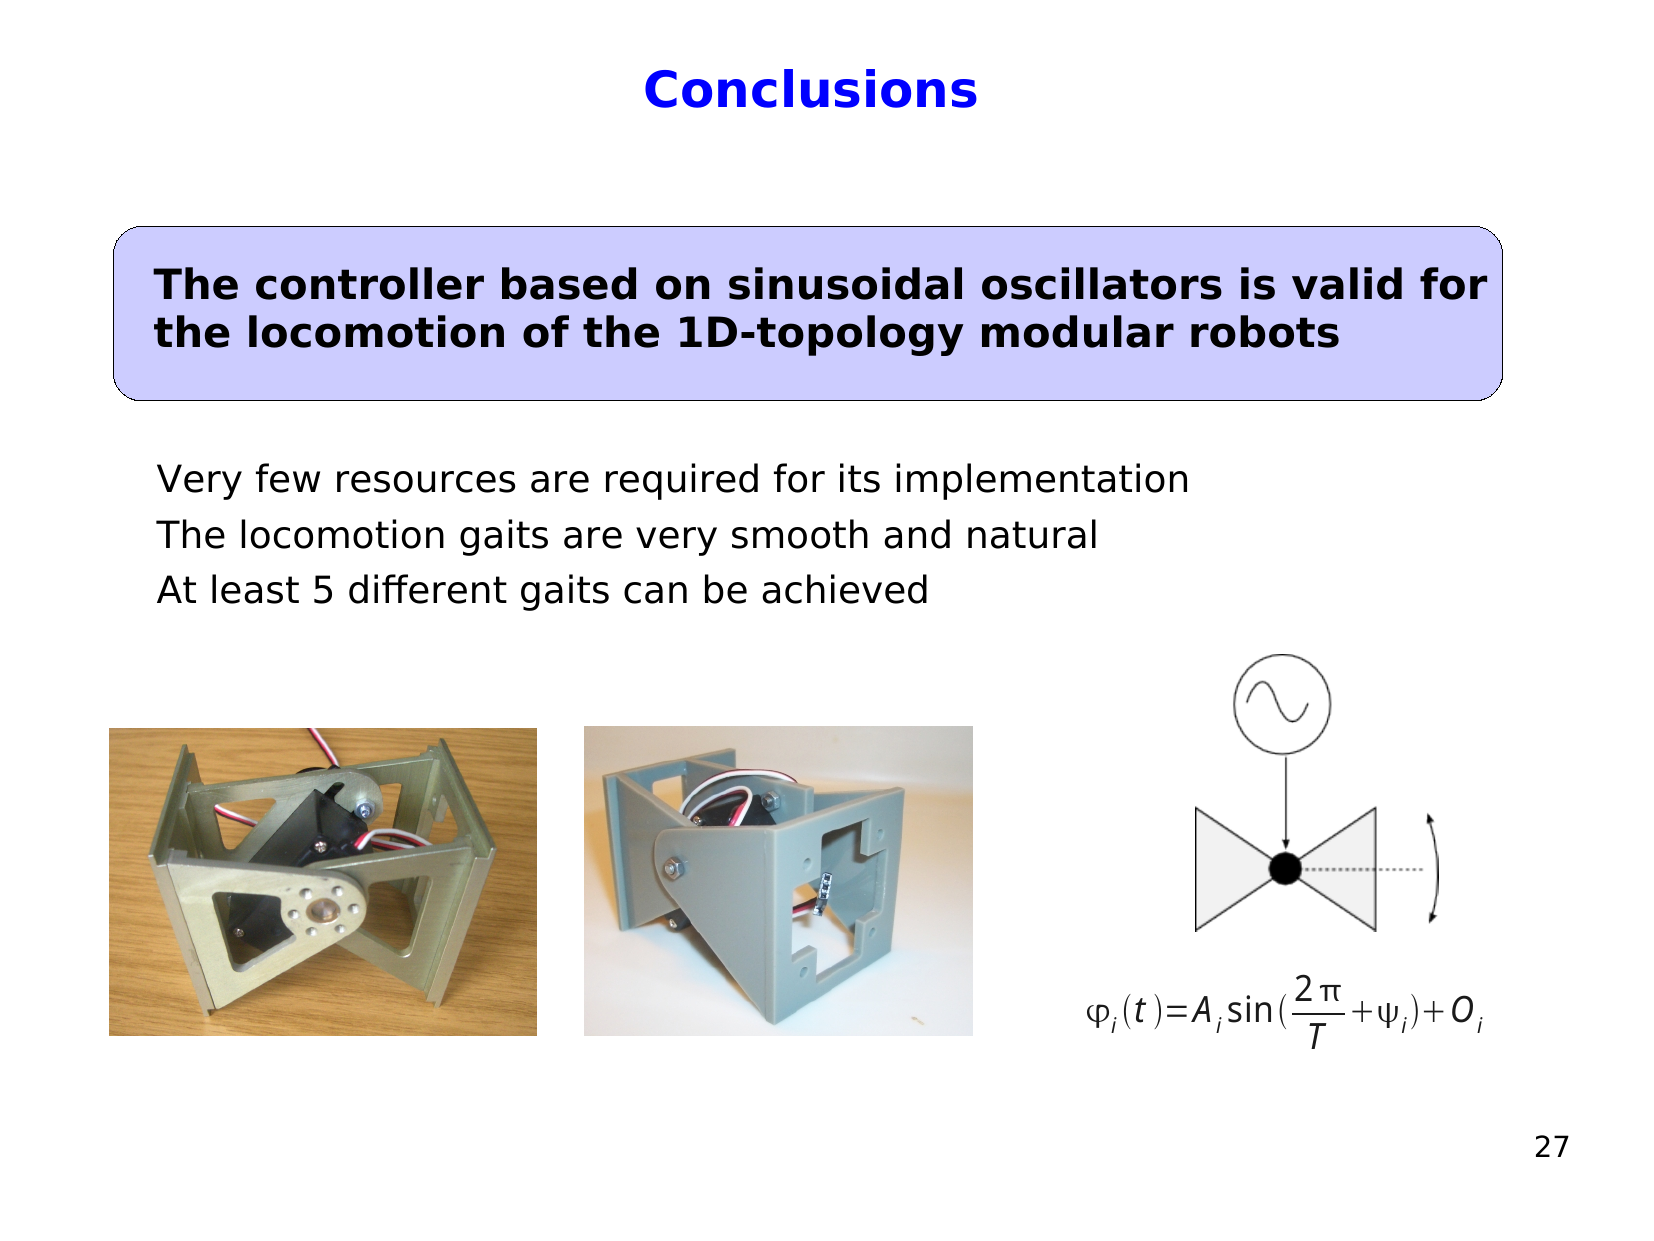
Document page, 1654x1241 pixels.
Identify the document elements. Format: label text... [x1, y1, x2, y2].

picture [1195, 654, 1439, 932]
text_box The controller based on sinusoidal oscillators is valid for the locomotion of the 1D-topology modular robots [138, 253, 1520, 365]
text_box [113, 226, 1503, 401]
chart [1077, 967, 1491, 1058]
text_box Conclusions [629, 53, 995, 127]
picture [584, 726, 973, 1037]
text_box Very few resources are required for its implementation The locomotion gaits are very smooth and natural At least 5 different gaits can be achieved [129, 450, 1220, 620]
picture [109, 728, 537, 1036]
